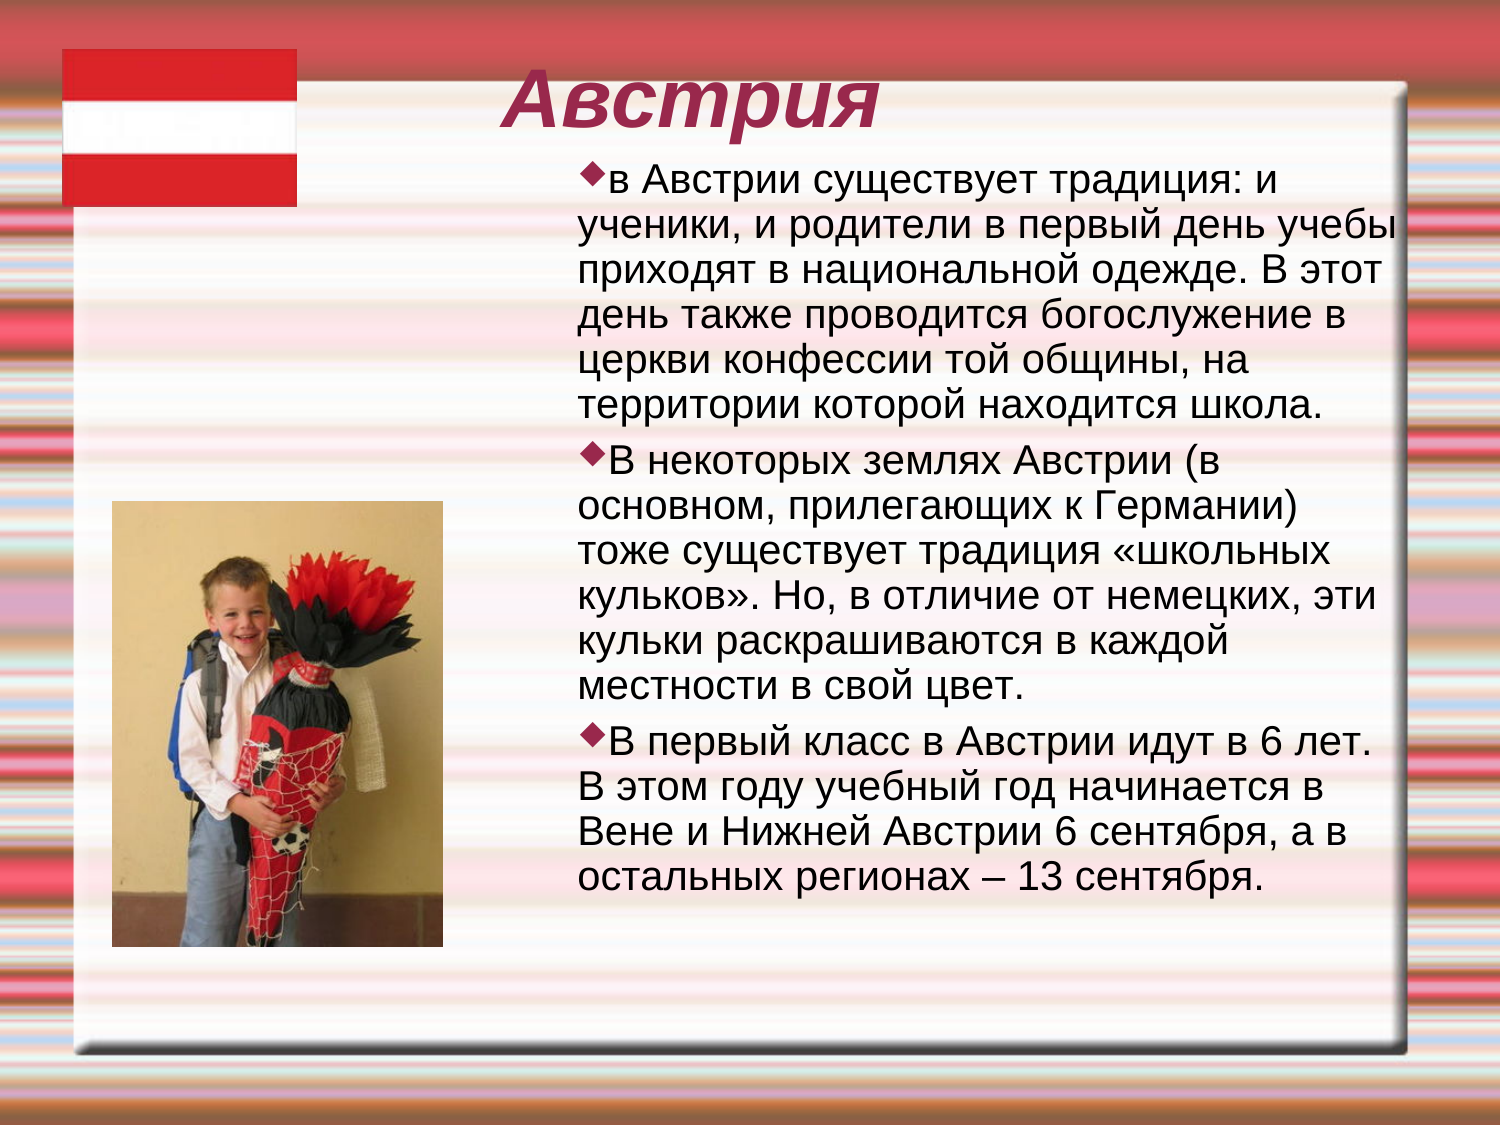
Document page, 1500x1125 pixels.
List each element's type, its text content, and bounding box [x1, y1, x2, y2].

picture [112, 501, 443, 947]
list в Австрии существует традиция: и ученики, и родители в первый день учебы приходят в национальной одежде. В этот день также проводится богослужение в церкви конфессии той общины, на территории которой находится школа. В некоторых землях Австрии (в основном, прилегающих к Германии) тоже существует традиция «школьных кульков». Но, в отличие от немецких, эти кульки раскрашиваются в каждой местности в свой цвет. В первый класс в Австрии идут в 6 лет. В этом году учебный год начинается в Вене и Нижней Австрии 6 сентября, а в остальных регионах – 13 сентября. [562, 149, 1413, 1013]
title Австрия [350, 29, 1034, 160]
picture [62, 50, 297, 207]
